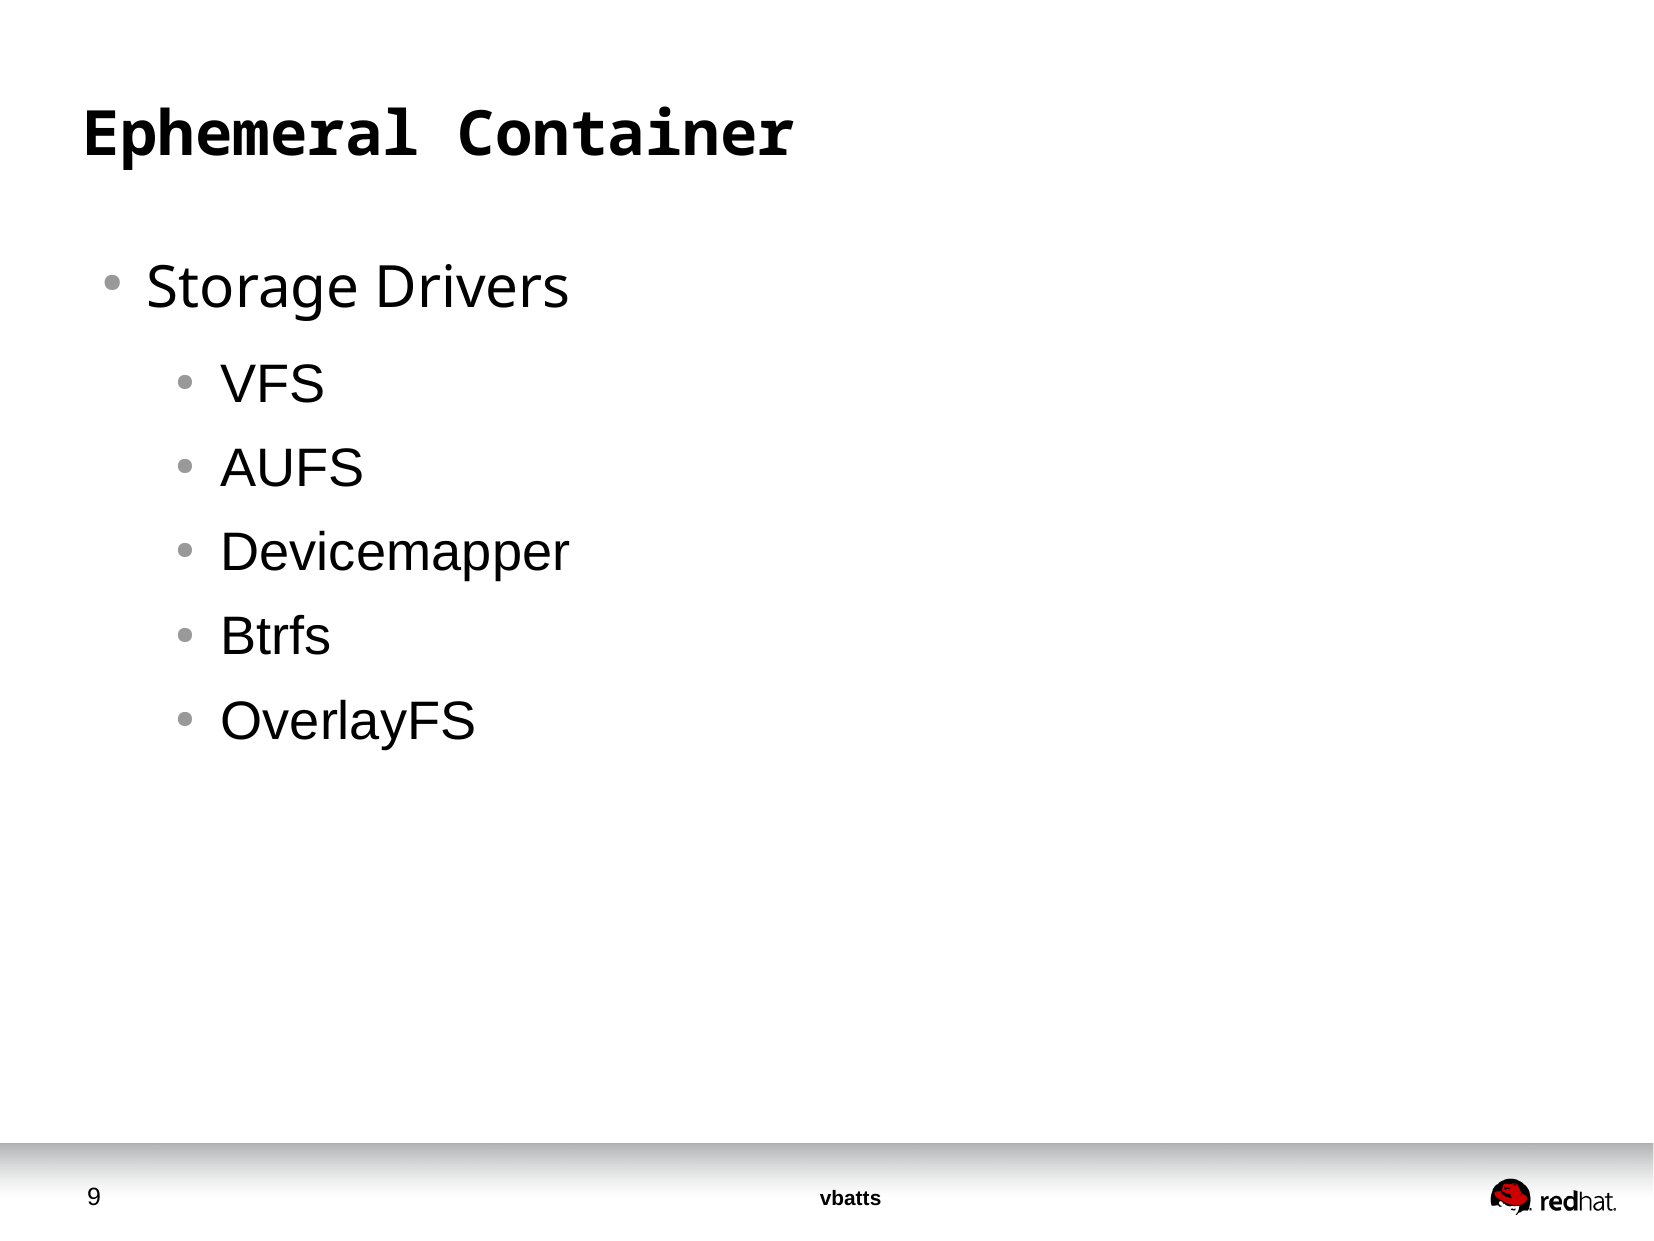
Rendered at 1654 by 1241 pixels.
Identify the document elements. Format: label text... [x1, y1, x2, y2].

title Ephemeral Container [82, 37, 1571, 226]
list Storage Drivers VFS AUFS Devicemapper Btrfs OverlayFS [86, 244, 1576, 1039]
picture [0, 1143, 1654, 1241]
